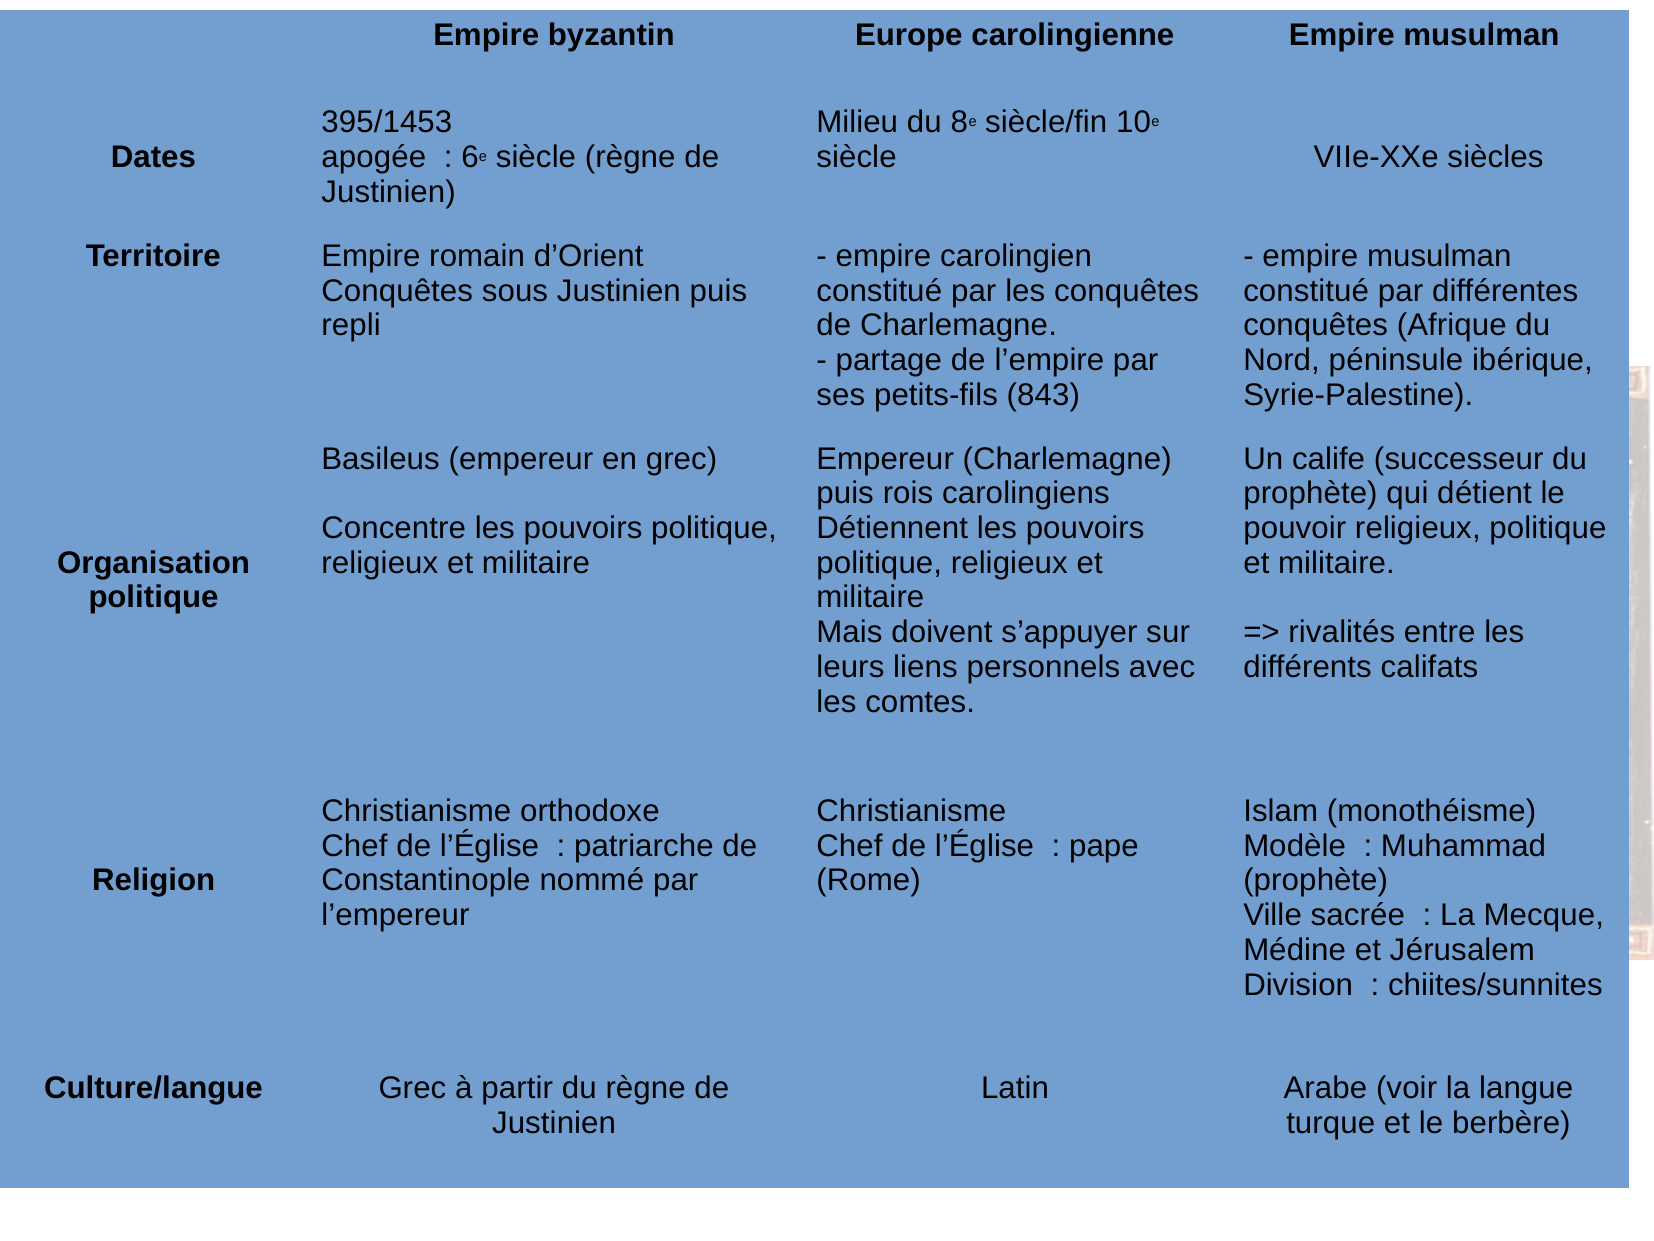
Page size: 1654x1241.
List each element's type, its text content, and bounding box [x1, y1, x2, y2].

text_box DOCUMENT DE SYNTHESE [0, 0, 1654, 1241]
table_cell - empire musulman constitué par différentes conquêtes (Afrique du Nord, péninsule ibérique, Syrie-Palestine). [1229, 231, 1629, 433]
table_cell Christianisme orthodoxe Chef de l’Église : patriarche de Constantinople nommé par l’empereur [307, 786, 802, 1063]
table_cell Territoire [0, 231, 307, 433]
table_cell Milieu du 8e siècle/fin 10e siècle [802, 97, 1229, 231]
table_header Empire musulman [1229, 10, 1629, 97]
table_cell VIIe-XXe siècles [1229, 97, 1629, 231]
table_header Europe carolingienne [802, 10, 1229, 97]
table_cell Grec à partir du règne de Justinien [307, 1063, 802, 1188]
table_cell Latin [802, 1063, 1229, 1188]
table_cell Religion [0, 786, 307, 1063]
table_header Empire byzantin [307, 10, 802, 97]
table_cell Arabe (voir la langue turque et le berbère) [1229, 1063, 1629, 1188]
table_header [0, 10, 307, 97]
table_cell Organisation politique [0, 433, 307, 786]
table_cell 395/1453 apogée : 6e siècle (règne de Justinien) [307, 97, 802, 231]
table_cell Christianisme Chef de l’Église : pape (Rome) [802, 786, 1229, 1063]
table_cell Dates [0, 97, 307, 231]
table_cell Basileus (empereur en grec) Concentre les pouvoirs politique, religieux et militaire [307, 433, 802, 786]
table_cell Empire romain d’Orient Conquêtes sous Justinien puis repli [307, 231, 802, 433]
table_cell Empereur (Charlemagne) puis rois carolingiens Détiennent les pouvoirs politique, religieux et militaire Mais doivent s’appuyer sur leurs liens personnels avec les comtes. [802, 433, 1229, 786]
table_cell Un calife (successeur du prophète) qui détient le pouvoir religieux, politique et militaire. => rivalités entre les différents califats [1229, 433, 1629, 786]
table_cell - empire carolingien constitué par les conquêtes de Charlemagne. - partage de l’empire par ses petits-fils (843) [802, 231, 1229, 433]
table_cell Culture/langue [0, 1063, 307, 1188]
table_cell Islam (monothéisme) Modèle : Muhammad (prophète) Ville sacrée : La Mecque, Médine et Jérusalem Division : chiites/sunnites [1229, 786, 1629, 1063]
